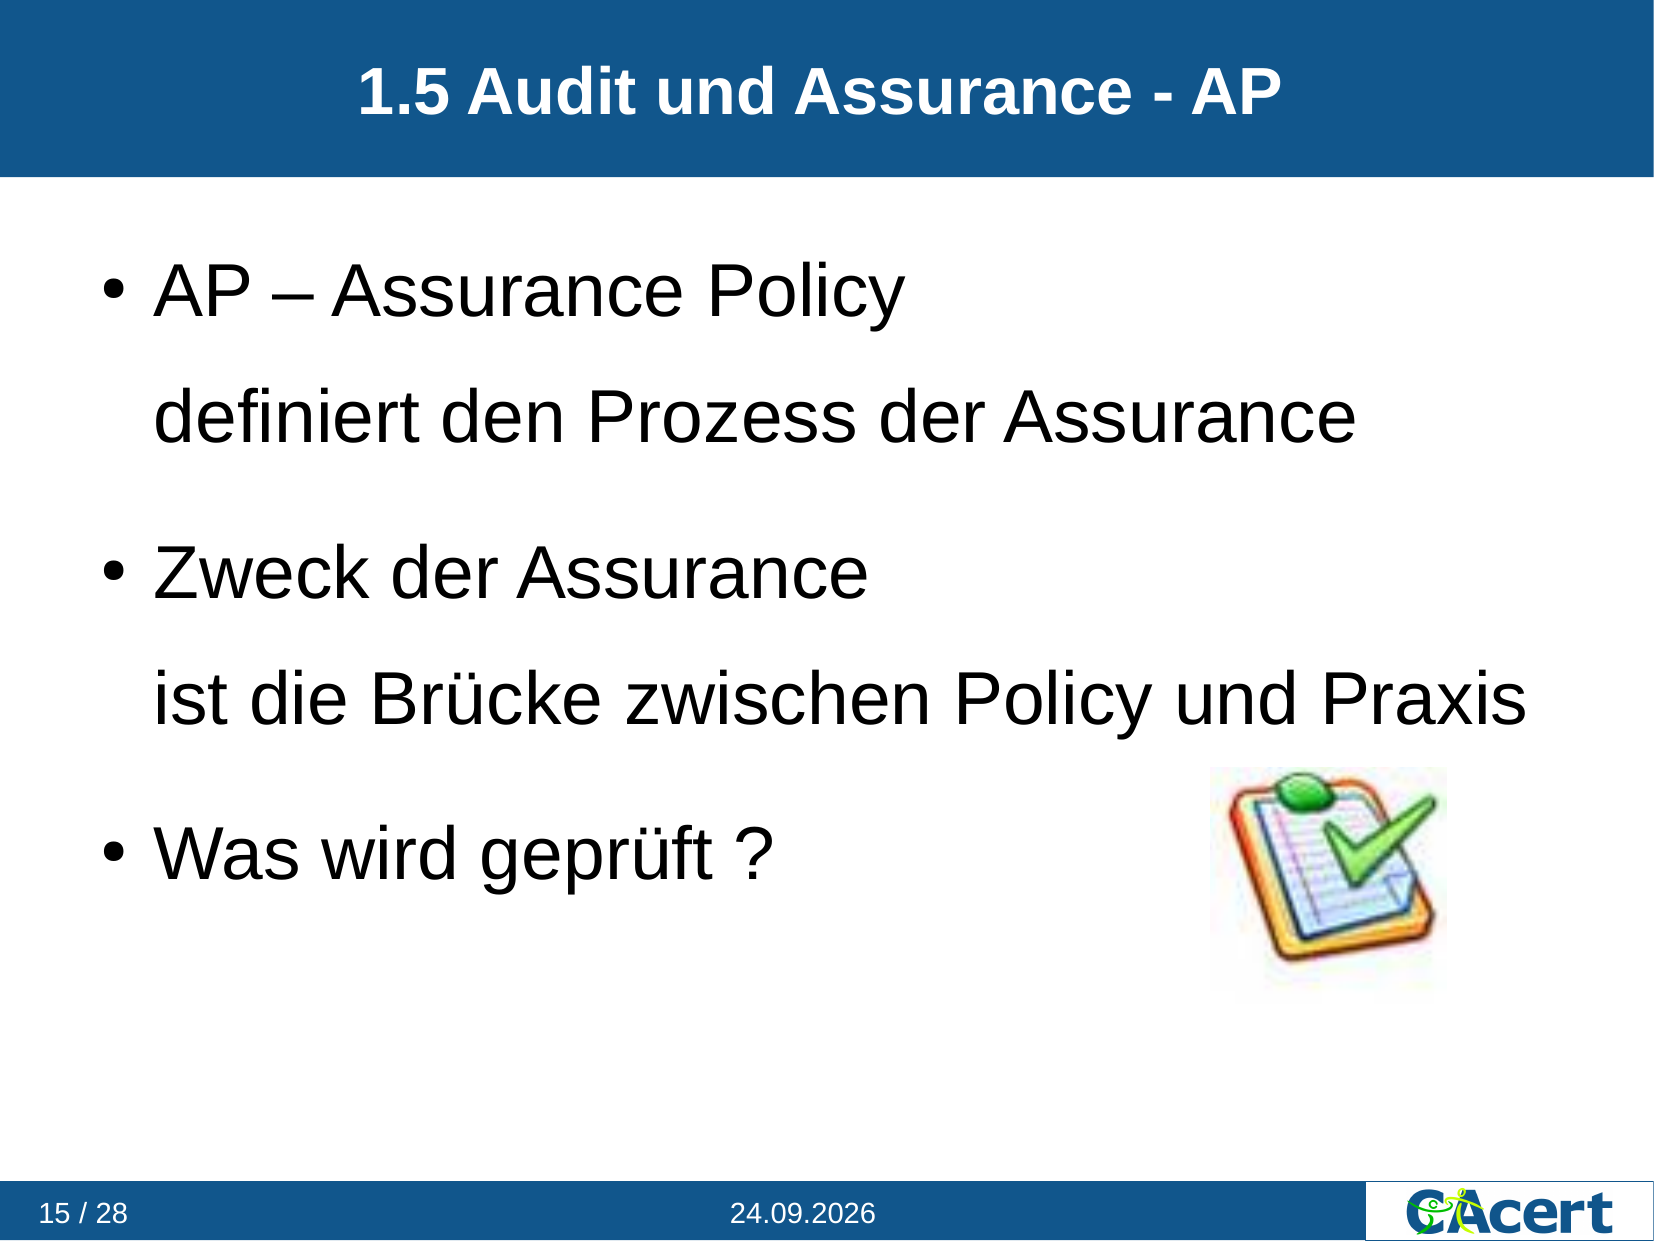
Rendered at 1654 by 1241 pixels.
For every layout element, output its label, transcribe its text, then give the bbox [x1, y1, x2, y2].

picture [1406, 1187, 1613, 1235]
picture [1210, 767, 1447, 1004]
title 1.5 Audit und Assurance - AP [76, 17, 1565, 166]
list AP – Assurance Policy definiert den Prozess der Assurance Zweck der Assurance ist die Brücke zwischen Policy und Praxis Was wird geprüft ? [82, 206, 1625, 1065]
